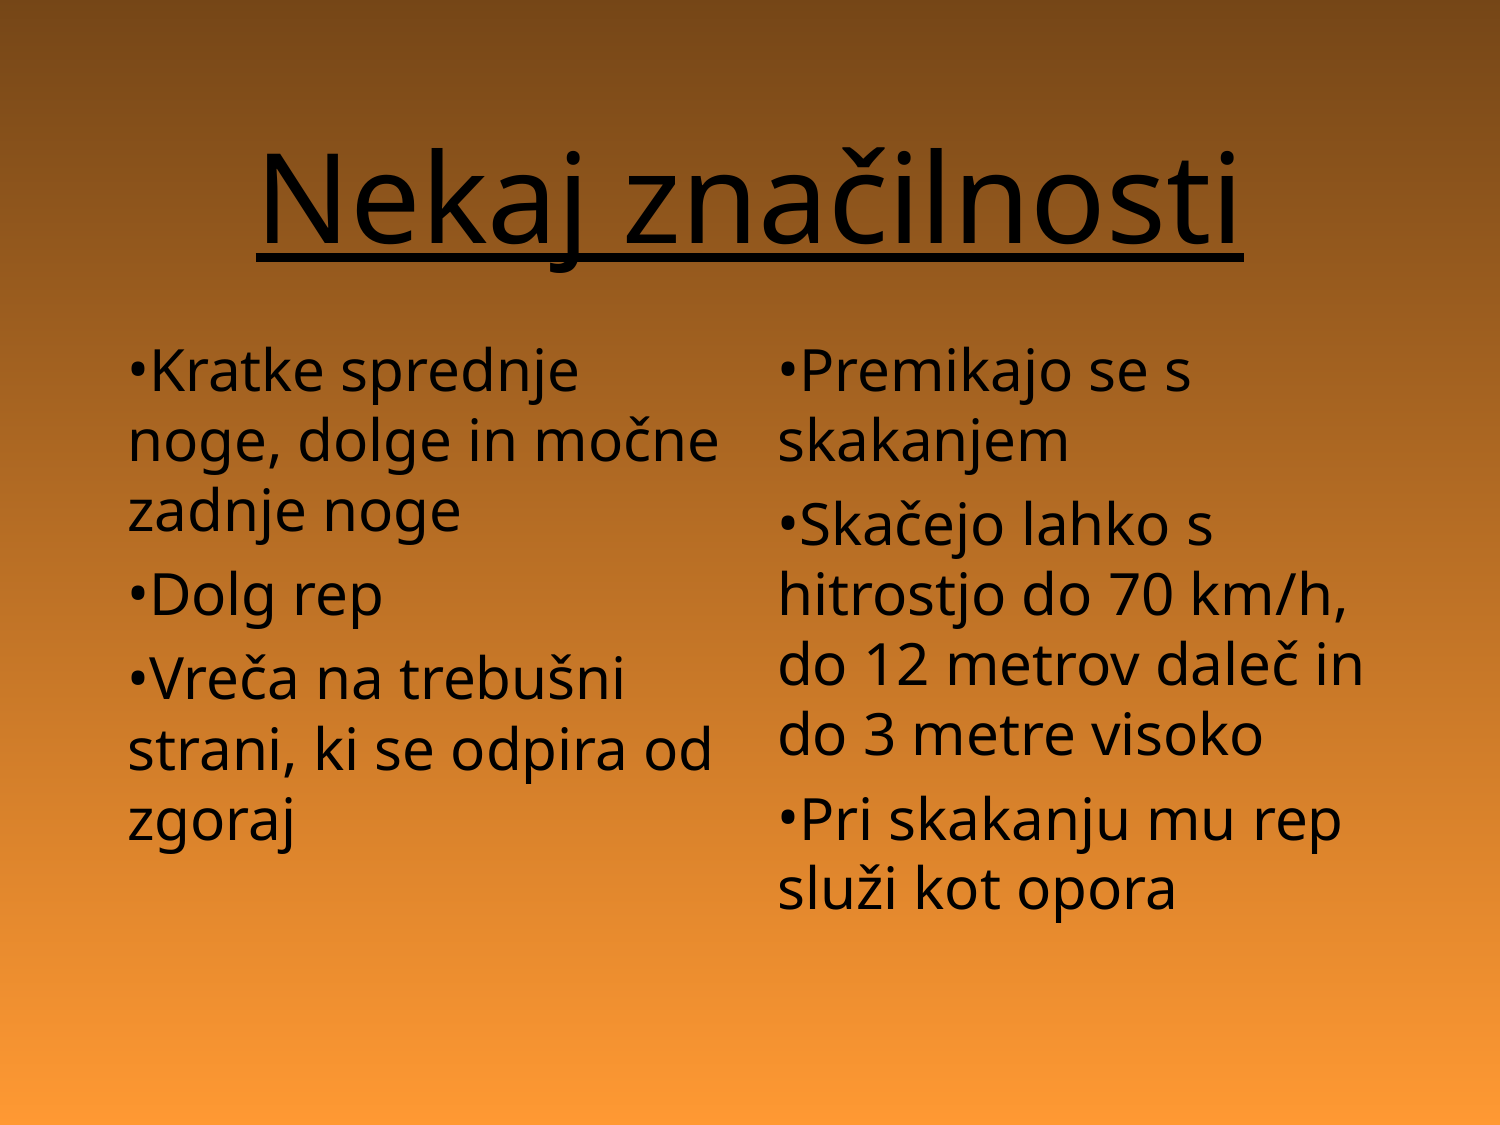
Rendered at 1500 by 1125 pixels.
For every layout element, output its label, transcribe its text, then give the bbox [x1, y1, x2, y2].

list Premikajo se s skakanjem Skačejo lahko s hitrostjo do 70 km/h, do 12 metrov daleč in do 3 metre visoko Pri skakanju mu rep služi kot opora [762, 324, 1388, 1000]
title Nekaj značilnosti [112, 92, 1388, 296]
list Kratke sprednje noge, dolge in močne zadnje noge Dolg rep Vreča na trebušni strani, ki se odpira od zgoraj [112, 324, 738, 1000]
